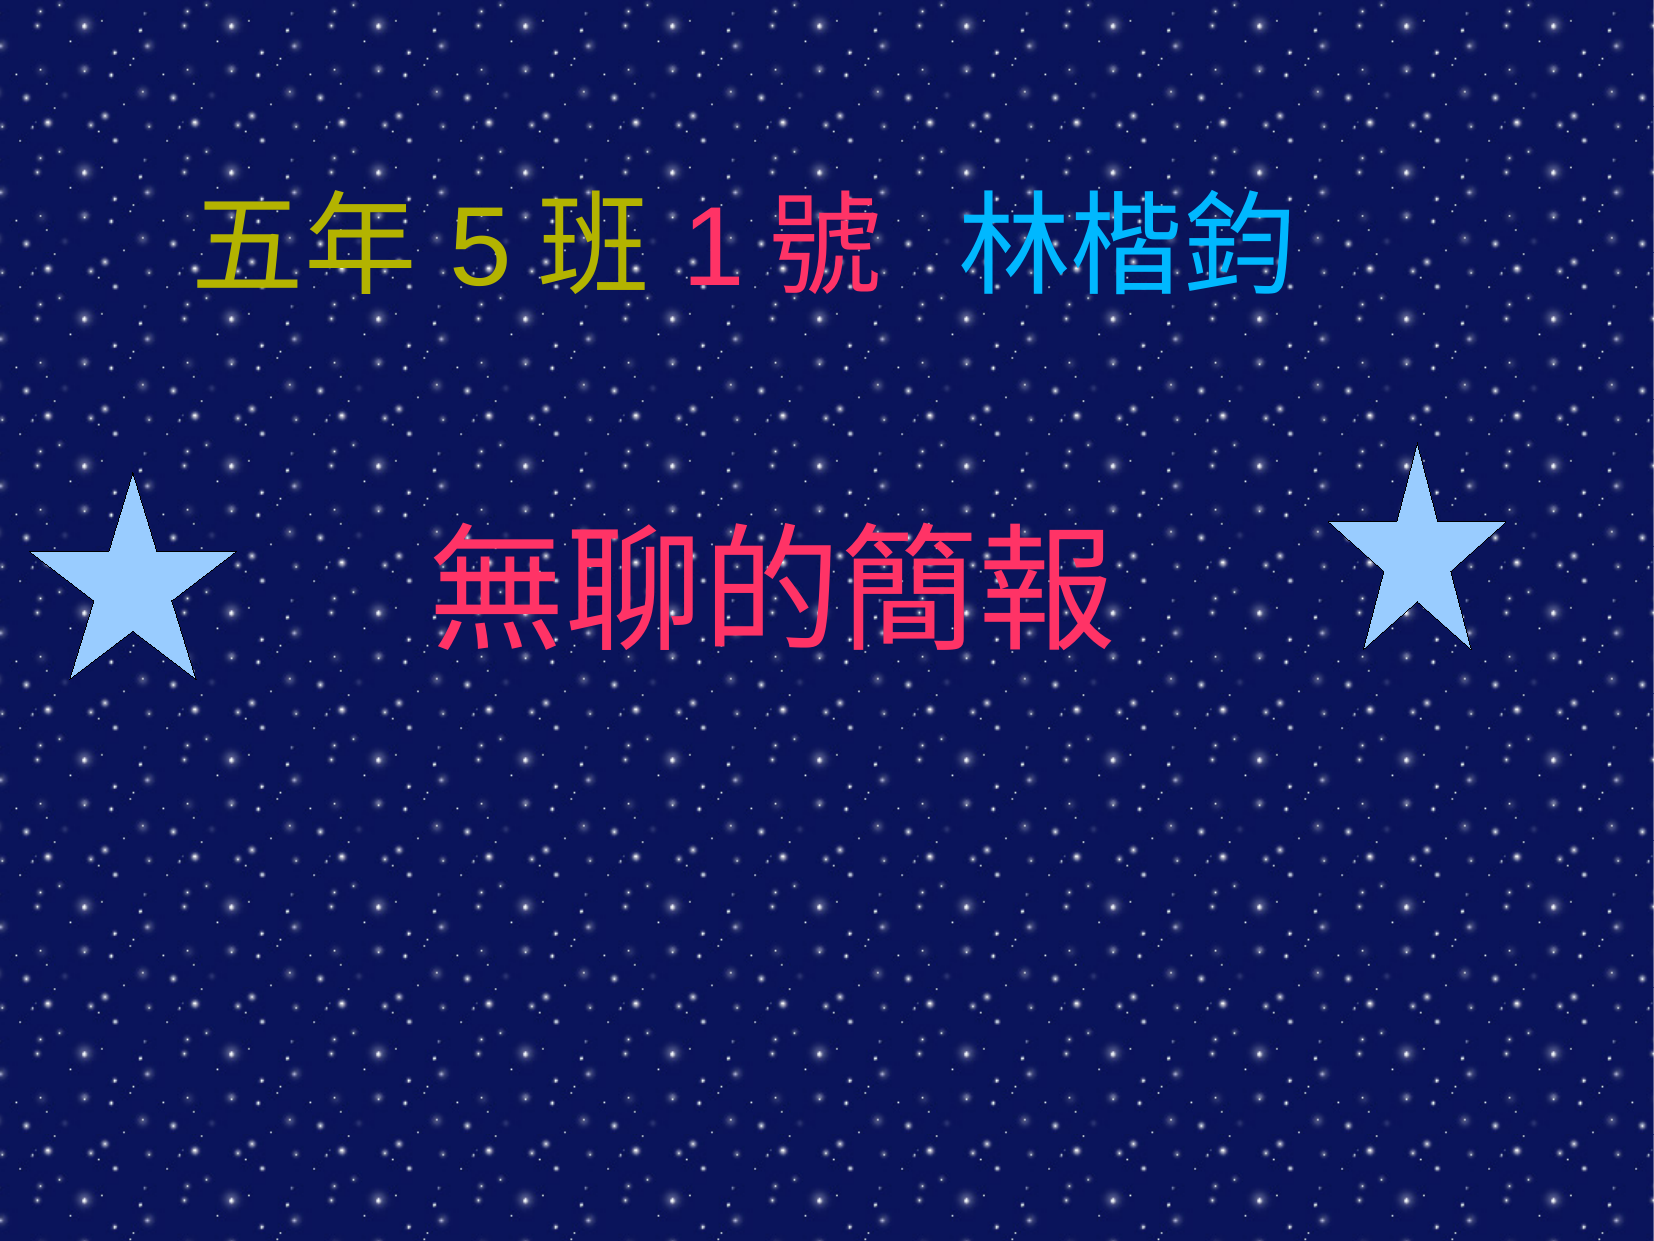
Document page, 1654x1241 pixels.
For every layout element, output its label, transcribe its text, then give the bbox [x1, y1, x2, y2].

text_box 無聊的簡報 [413, 472, 1152, 709]
text_box [1328, 442, 1506, 650]
text_box [29, 472, 237, 680]
picture [0, 0, 1654, 1241]
text_box 五年5班1號 林楷鈞 [177, 147, 1536, 298]
